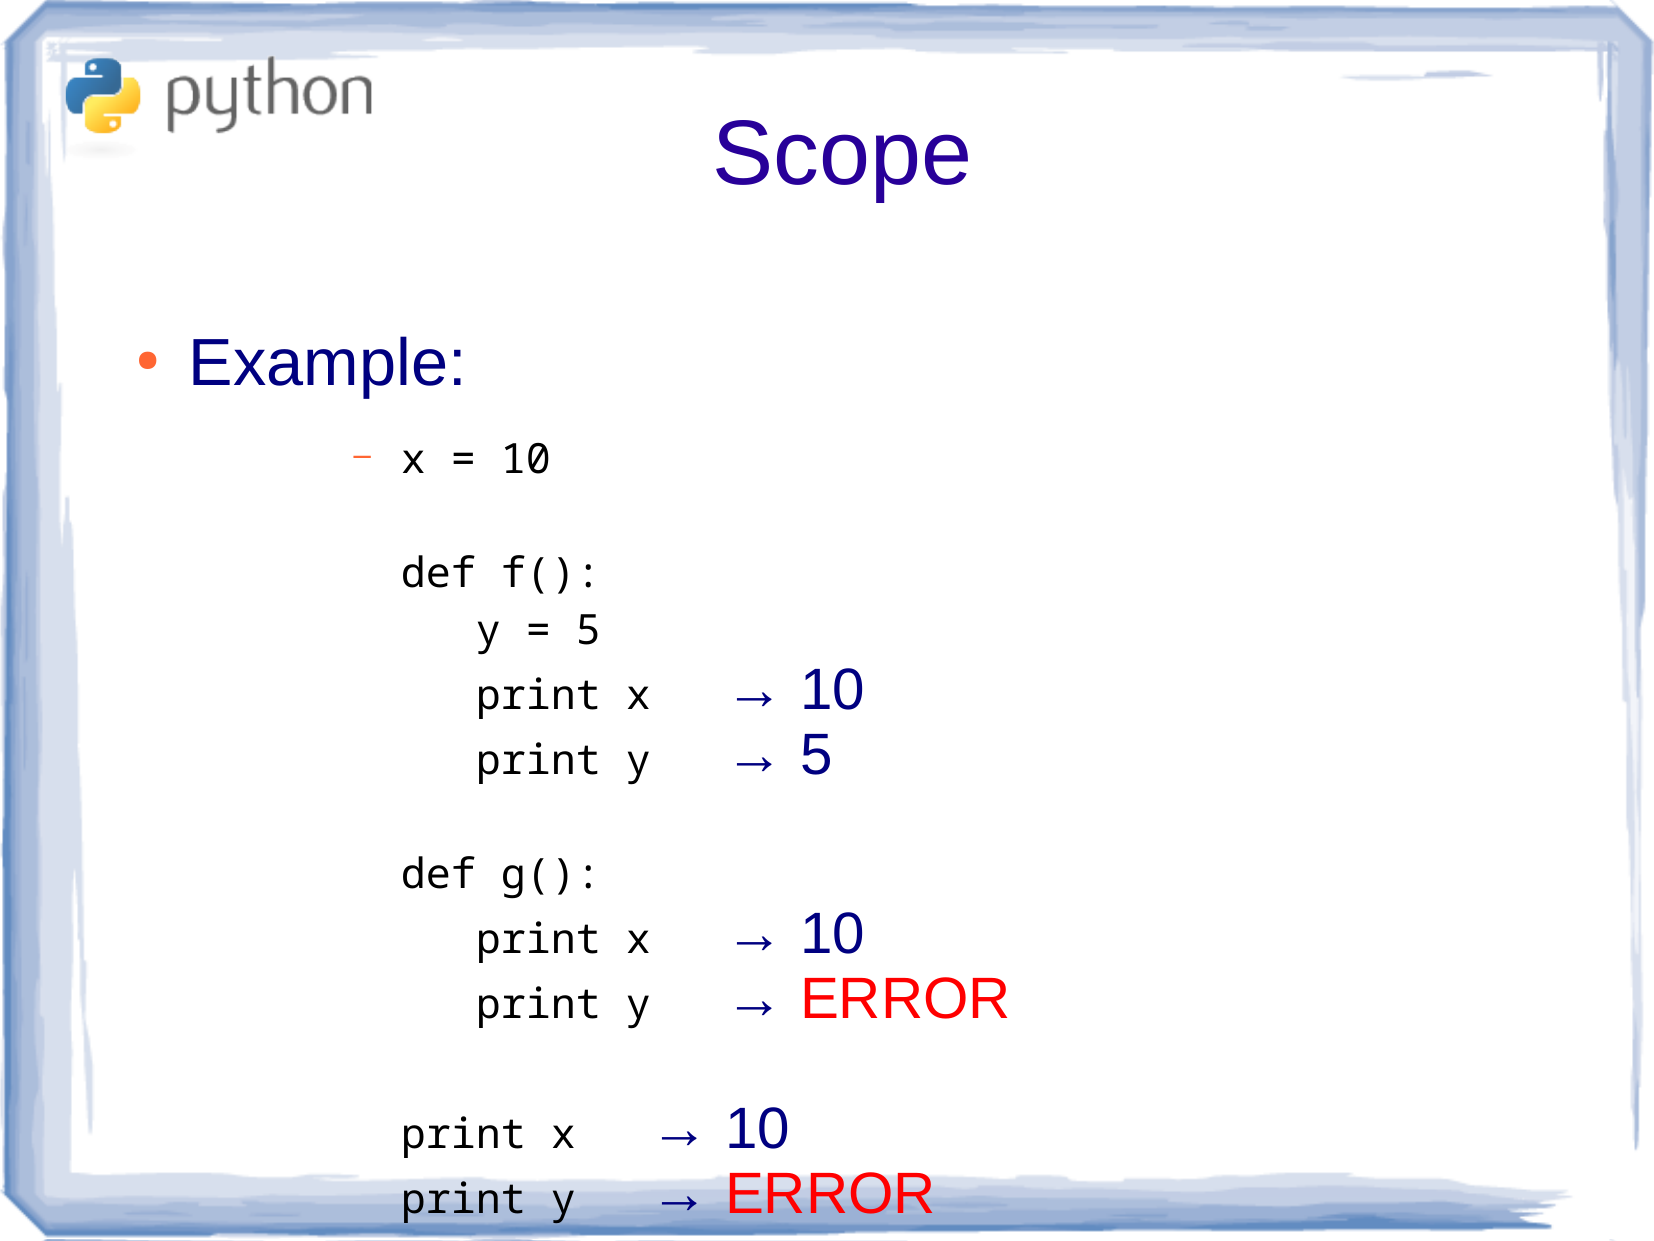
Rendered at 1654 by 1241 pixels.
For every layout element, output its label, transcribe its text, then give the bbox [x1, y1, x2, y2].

picture [0, 0, 1654, 1241]
title Scope [82, 49, 1571, 257]
list Example: x = 10 def f(): y = 5 print x → 10 print y → 5 def g(): print x → 10 print y → ERROR print x → 10 print y → ERROR [118, 324, 1571, 1177]
